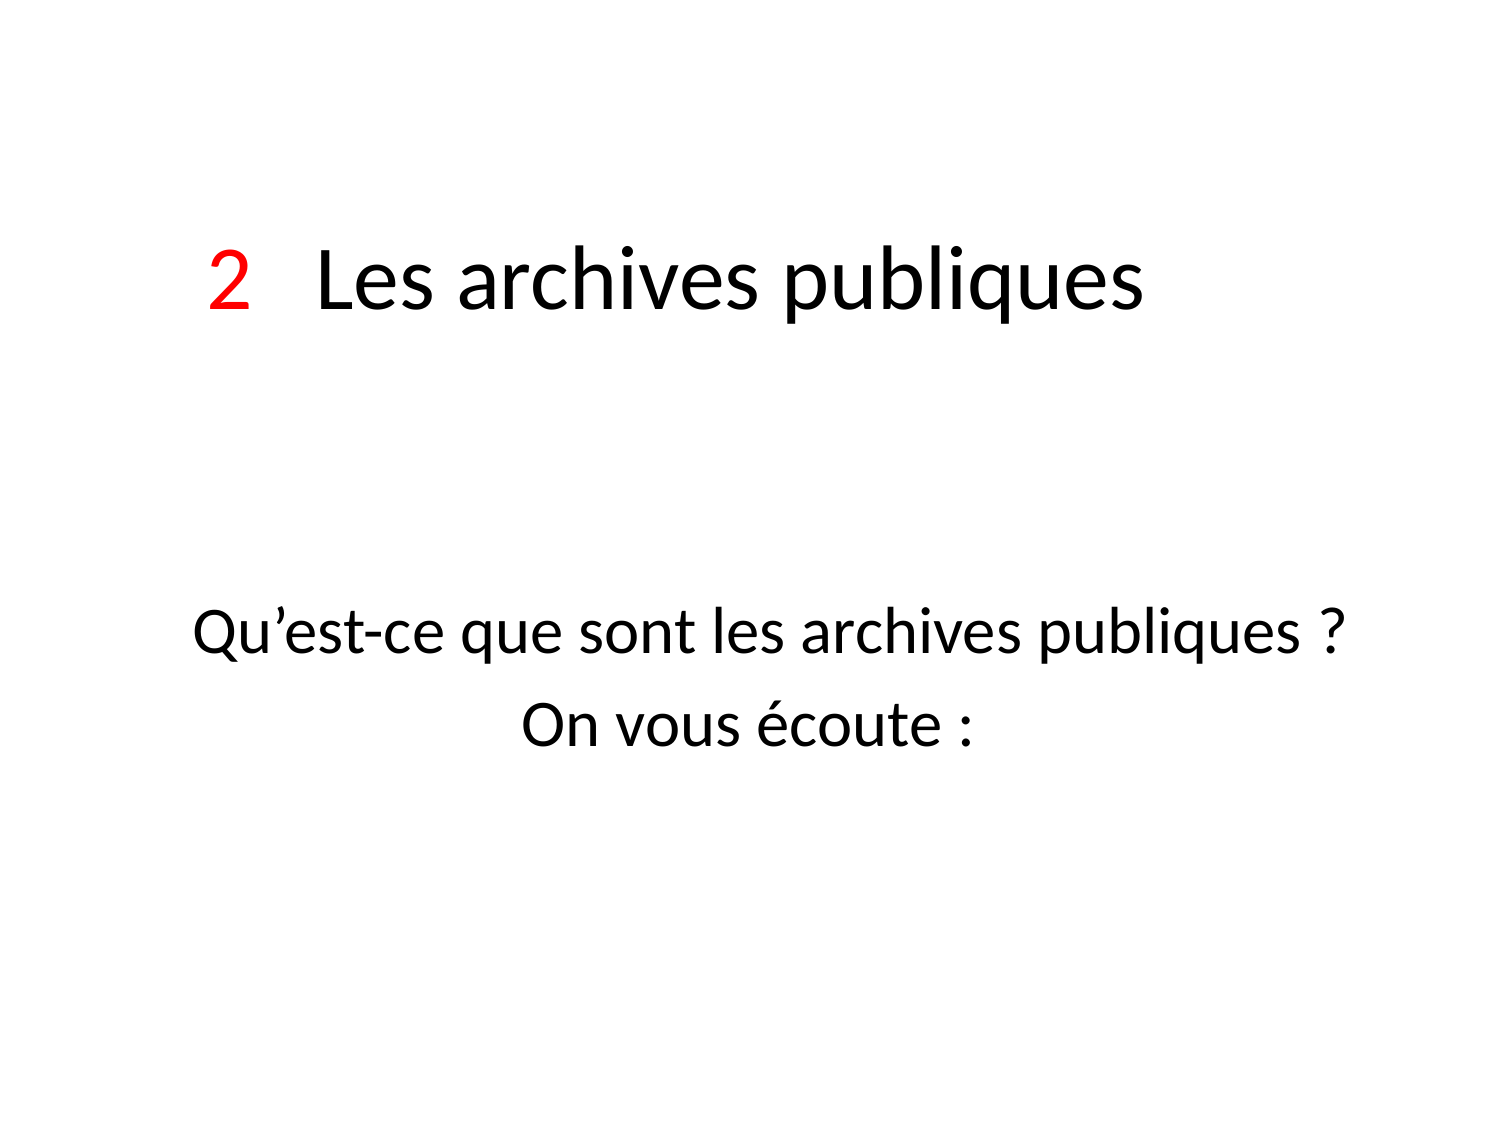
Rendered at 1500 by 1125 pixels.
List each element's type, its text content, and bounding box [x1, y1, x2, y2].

title 2 Les archives publiques [123, 90, 1399, 456]
subtitle Qu’est-ce que sont les archives publiques ? On vous écoute : [147, 503, 1364, 964]
